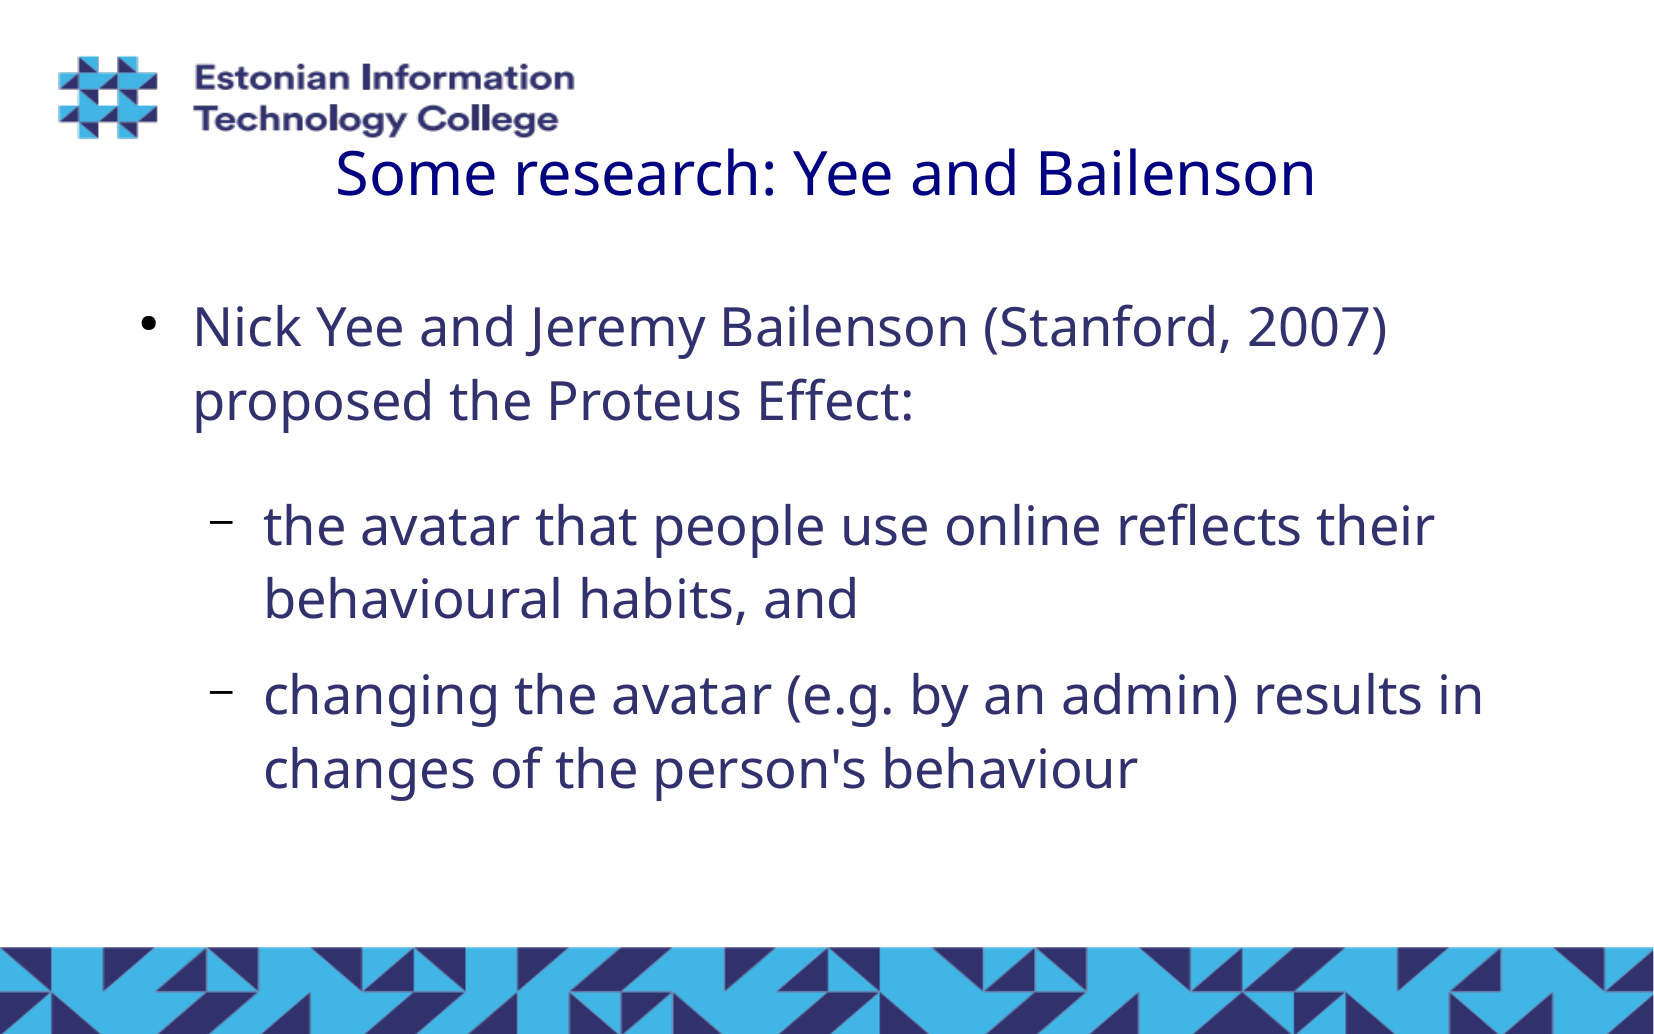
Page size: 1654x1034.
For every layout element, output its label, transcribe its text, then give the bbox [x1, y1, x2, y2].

title Some research: Yee and Bailenson [121, 83, 1533, 260]
list Nick Yee and Jeremy Bailenson (Stanford, 2007) proposed the Proteus Effect: the avatar that people use online reflects their behavioural habits, and changing the avatar (e.g. by an admin) results in changes of the person's behaviour [121, 287, 1533, 956]
